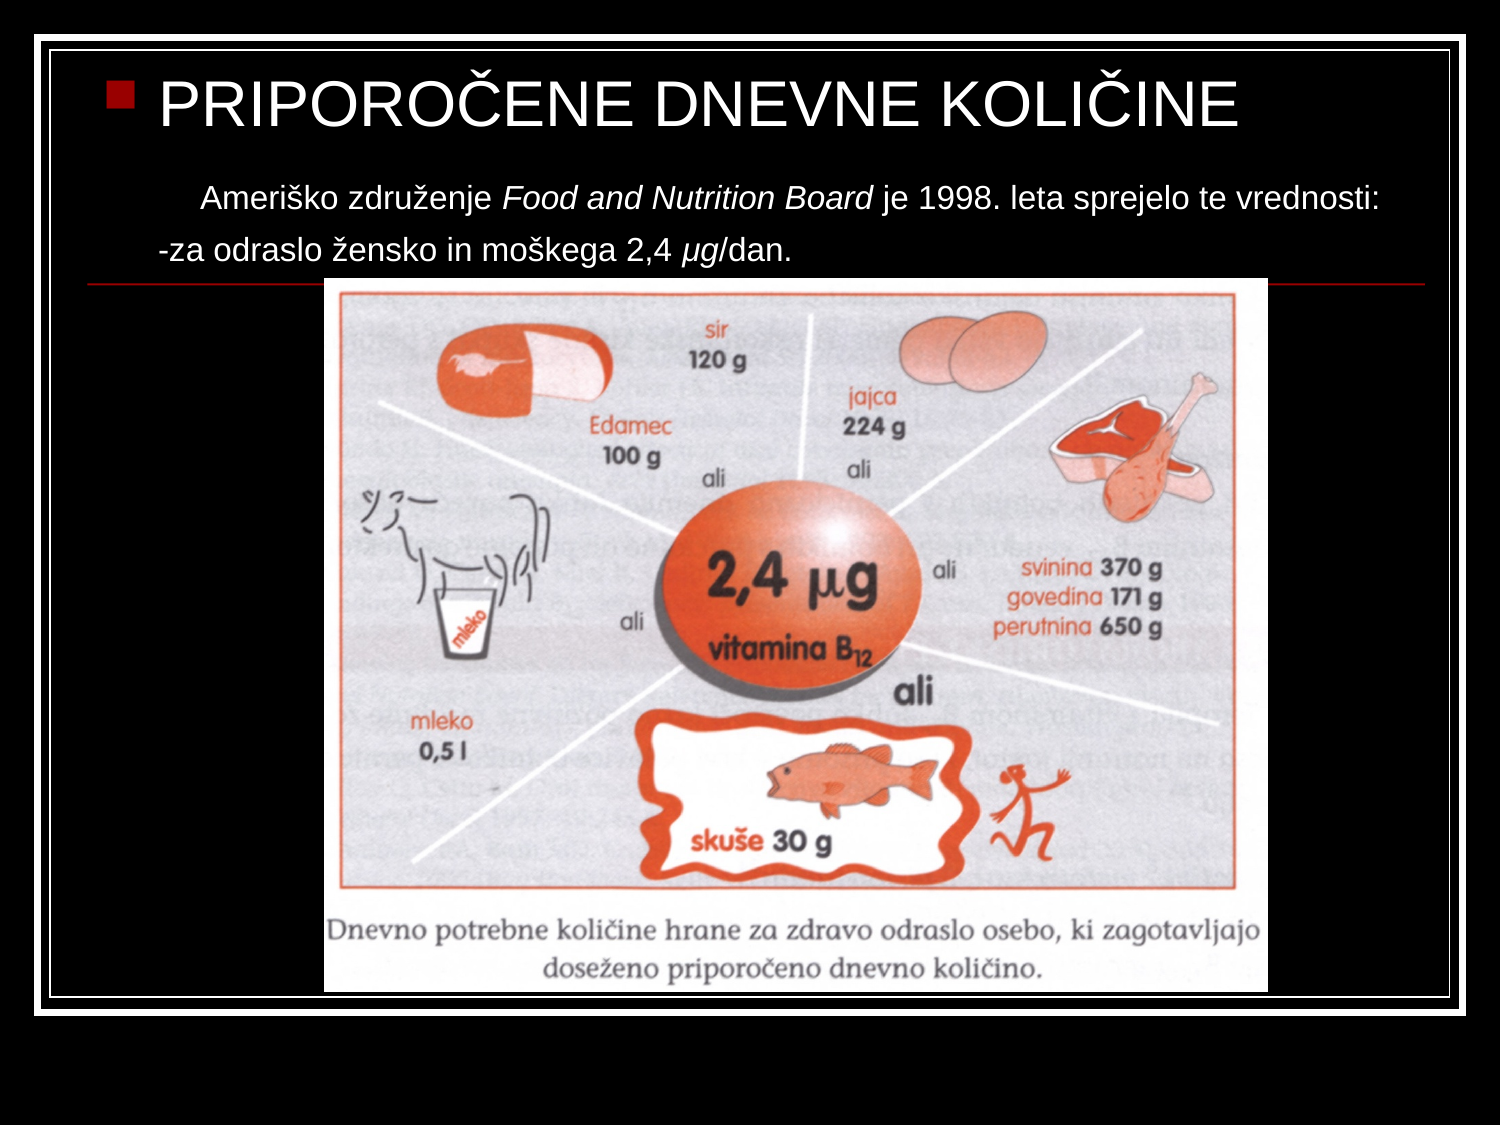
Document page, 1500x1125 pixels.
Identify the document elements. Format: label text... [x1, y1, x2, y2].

picture [324, 278, 1268, 992]
list PRIPOROČENE DNEVNE KOLIČINE Ameriško združenje Food and Nutrition Board je 1998. leta sprejelo te vrednosti: -za odraslo žensko in moškega 2,4 μg/dan. [87, 54, 1425, 963]
